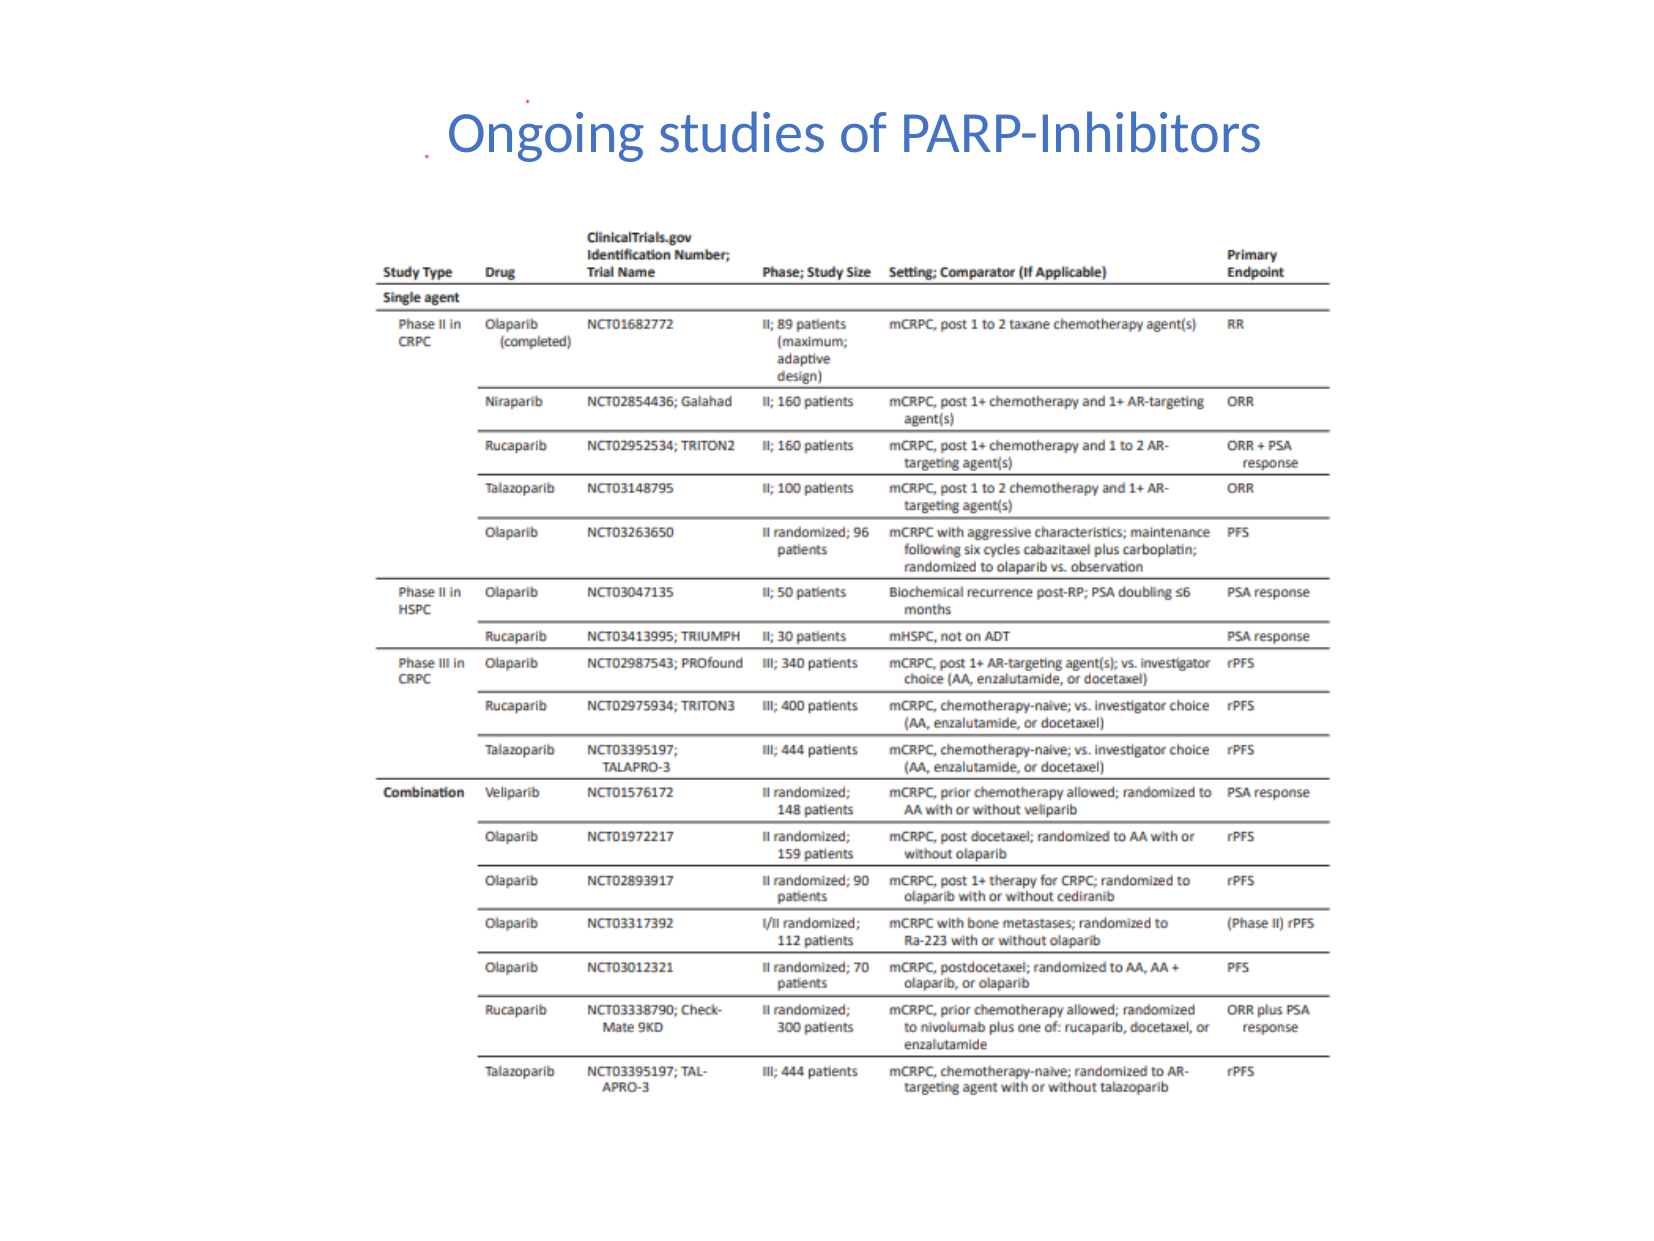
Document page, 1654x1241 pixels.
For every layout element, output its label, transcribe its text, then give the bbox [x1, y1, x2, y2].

text_box Ongoing studies of PARP-Inhibitors [432, 86, 1280, 172]
picture [360, 99, 1362, 1111]
